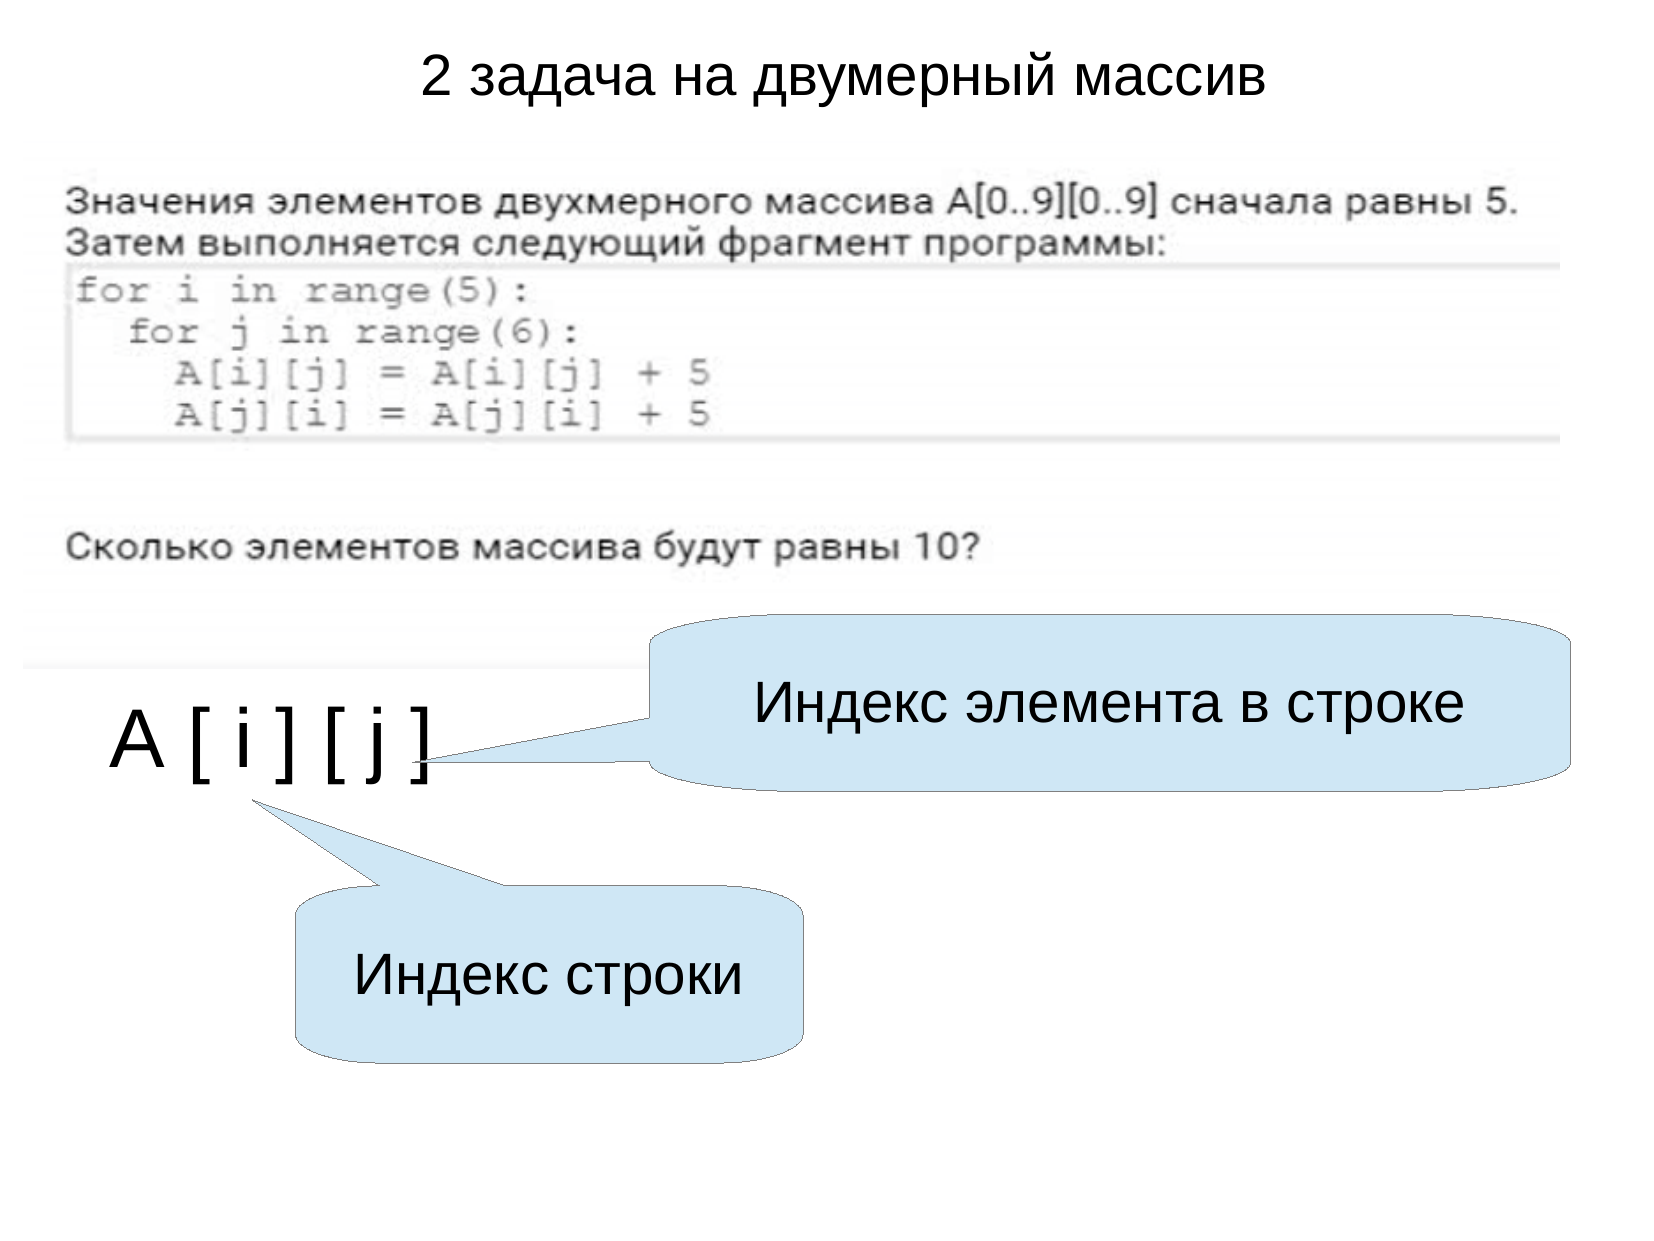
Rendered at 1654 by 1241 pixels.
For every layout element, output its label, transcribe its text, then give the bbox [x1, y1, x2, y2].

picture [23, 141, 1560, 669]
text_box А [ i ] [ j ] [94, 685, 1052, 793]
text_box 2 задача на двумерный массив [141, 35, 1548, 116]
text_box Индекс строки [252, 799, 804, 1064]
text_box Индекс элемента в строке [412, 614, 1571, 792]
